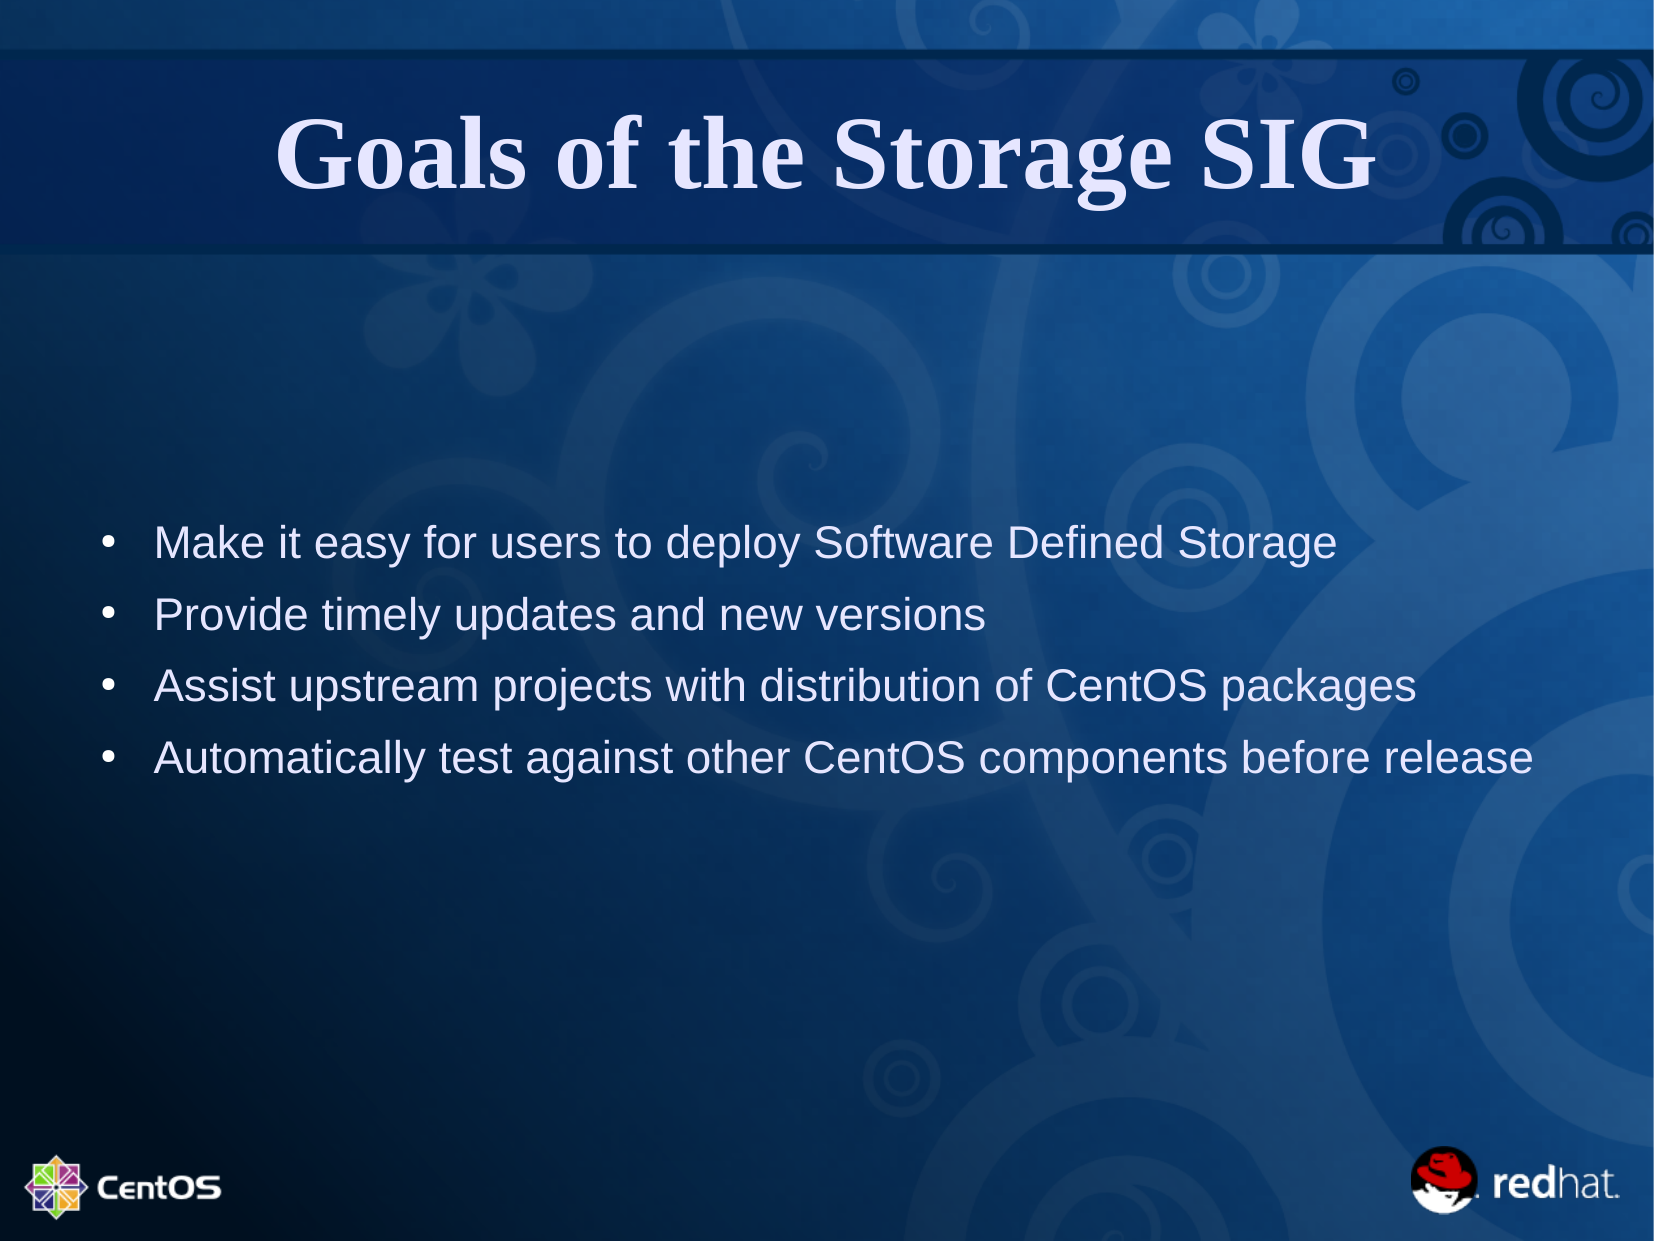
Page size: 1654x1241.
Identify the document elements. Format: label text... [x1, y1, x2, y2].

picture [0, 0, 1654, 1241]
title Goals of the Storage SIG [82, 49, 1571, 257]
list Make it easy for users to deploy Software Defined Storage Provide timely updates and new versions Assist upstream projects with distribution of CentOS packages Automatically test against other CentOS components before release [82, 290, 1571, 1010]
